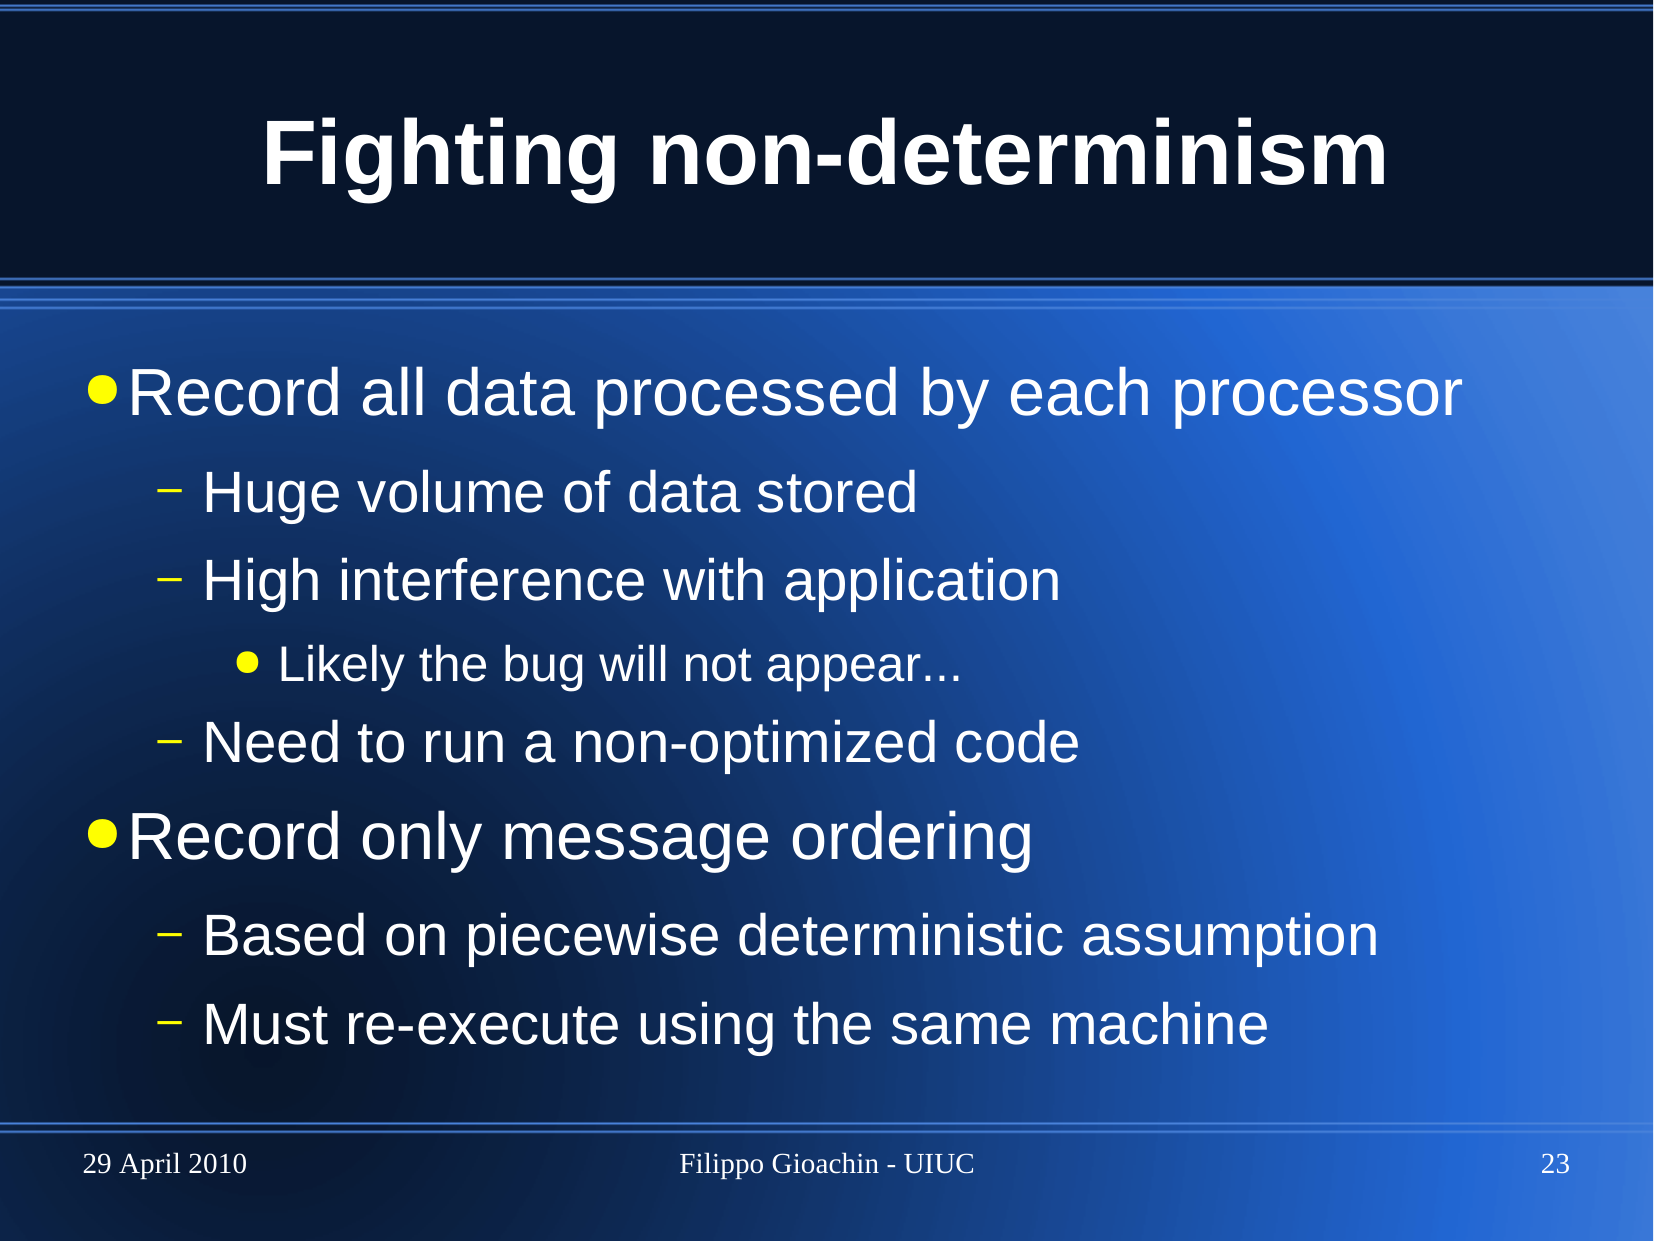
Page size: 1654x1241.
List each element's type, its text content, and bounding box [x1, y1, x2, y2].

list Record all data processed by each processor Huge volume of data stored High interference with application Likely the bug will not appear... Need to run a non-optimized code Record only message ordering Based on piecewise deterministic assumption Must re-execute using the same machine [82, 355, 1571, 1160]
picture [0, 0, 1654, 1241]
title Fighting non-determinism [82, 49, 1571, 257]
